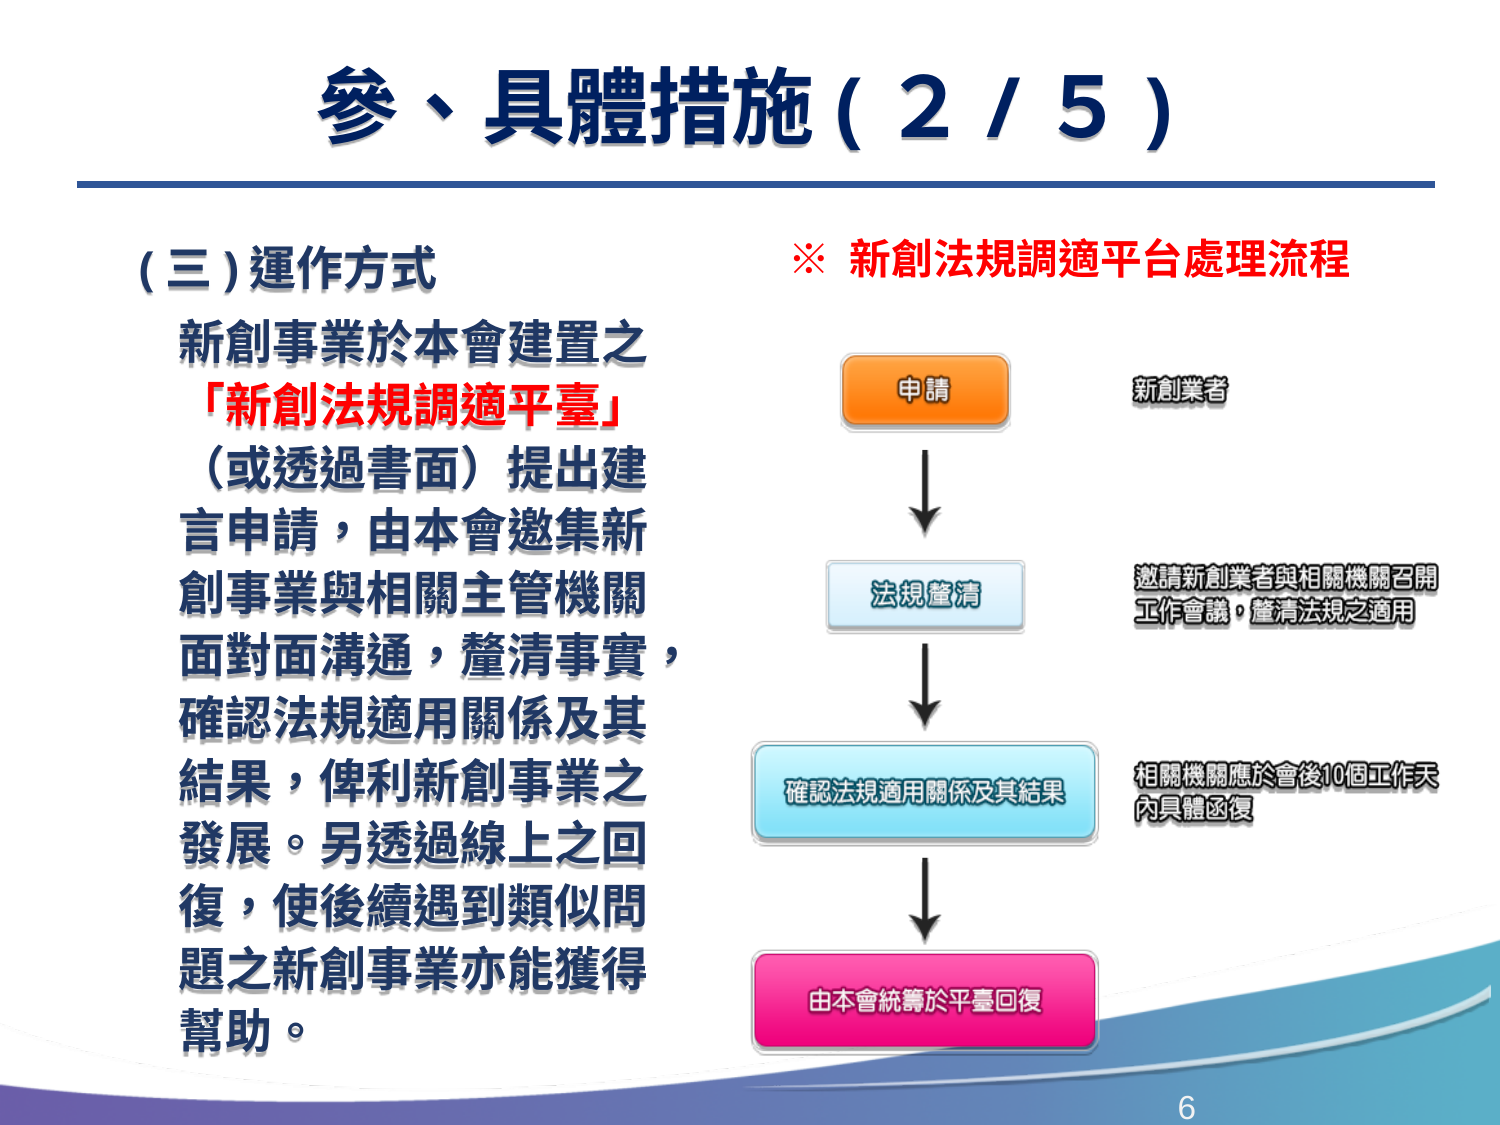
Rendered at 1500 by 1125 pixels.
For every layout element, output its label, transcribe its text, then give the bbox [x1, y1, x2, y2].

list (三)運作方式 新創事業於本會建置之「新創法規調適平臺」（或透過書面）提出建言申請，由本會邀集新創事業與相關主管機關面對面溝通，釐清事實，確認法規適用關係及其結果，俾利新創事業之發展。另透過線上之回復，使後續遇到類似問題之新創事業亦能獲得幫助。 [41, 208, 703, 1071]
picture [708, 283, 1483, 1118]
title 參、具體措施(２/５) [5, 0, 1483, 220]
text_box ※ 新創法規調適平台處理流程 [773, 225, 1419, 283]
